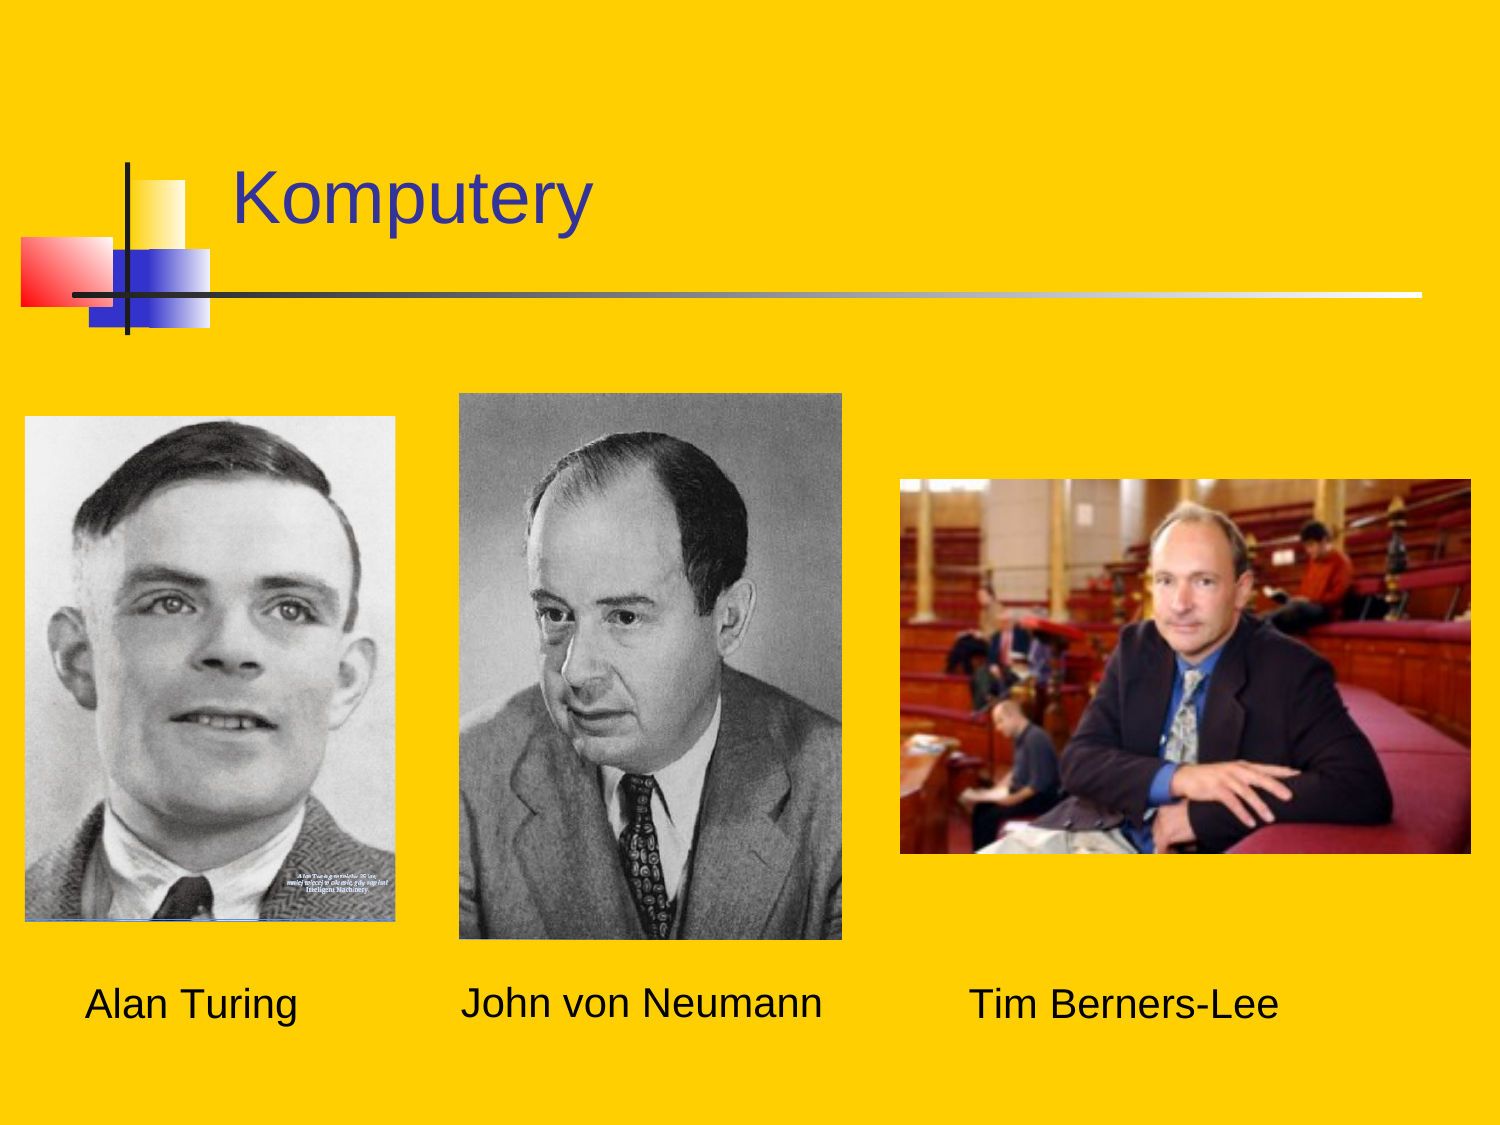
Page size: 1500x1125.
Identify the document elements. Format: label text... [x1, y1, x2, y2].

picture [900, 479, 1471, 854]
picture [24, 416, 396, 922]
title Komputery [112, 99, 1388, 288]
picture [459, 393, 842, 940]
text_box John von Neumann [446, 968, 909, 1034]
text_box Alan Turing [70, 969, 358, 1036]
text_box Tim Berners-Lee [953, 968, 1442, 1035]
